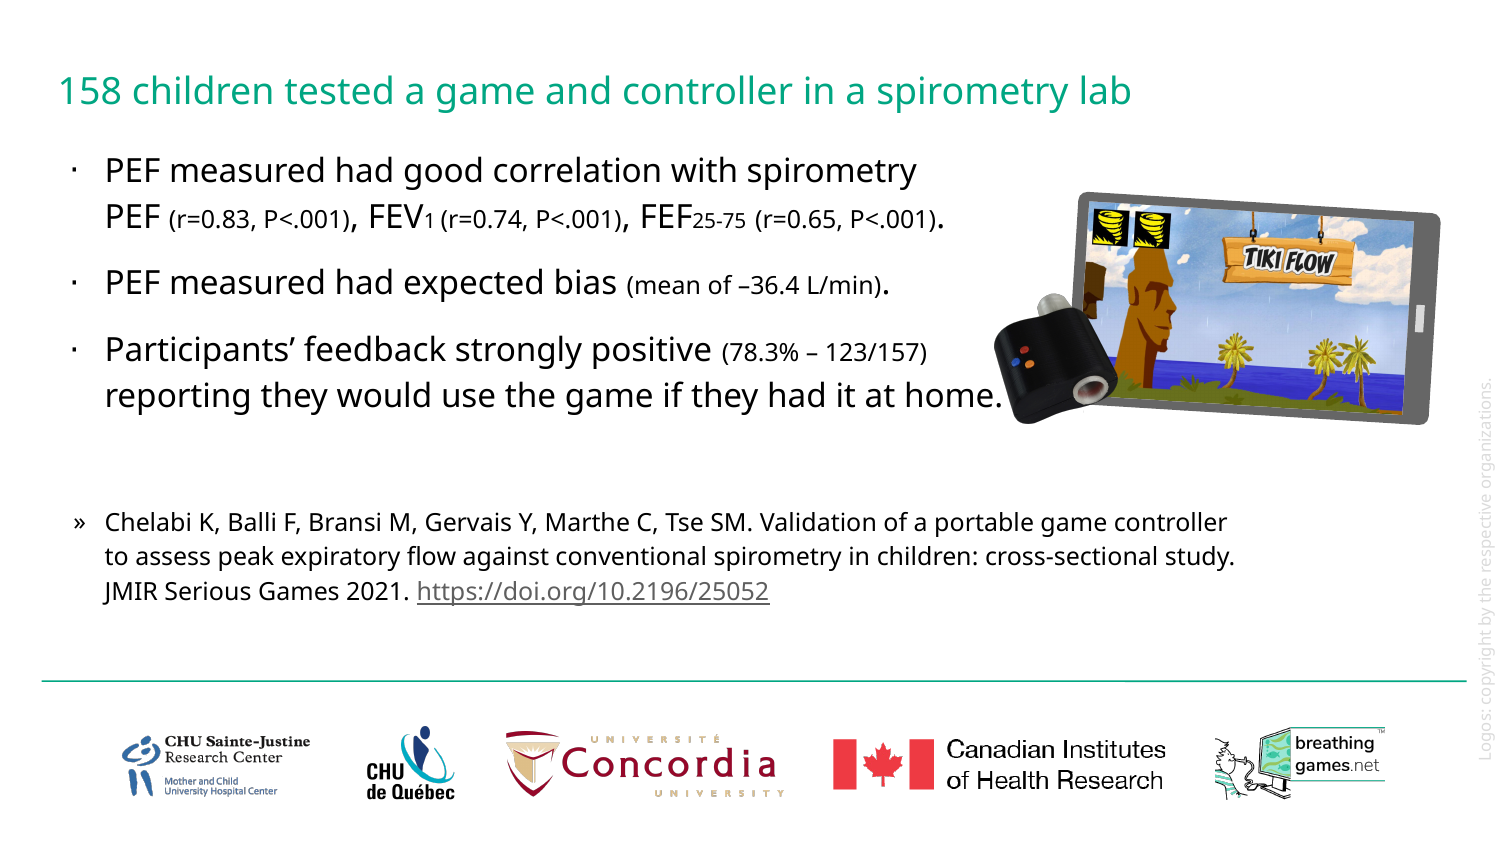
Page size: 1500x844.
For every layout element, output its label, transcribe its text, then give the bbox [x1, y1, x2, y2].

picture [506, 731, 784, 797]
picture [115, 730, 316, 798]
text_box Logos: copyright by the respective organizations. [1462, 67, 1500, 777]
picture [365, 725, 457, 801]
text_box [1073, 191, 1441, 425]
picture [1215, 727, 1385, 800]
picture [833, 731, 939, 797]
picture [994, 201, 1414, 424]
text_box 158 children tested a game and controller in a spirometry lab PEF measured had good correlation with spirometry PEF (r=0.83, P<.001), FEV1 (r=0.74, P<.001), FEF25-75 (r=0.65, P<.001). PEF measured had expected bias (mean of –36.4 L/min). Participants’ feedback strongly positive (78.3% – 123/157) reporting they would use the game if they had it at home. Chelabi K, Balli F, Bransi M, Gervais Y, Marthe C, Tse SM. Validation of a portable game controller to assess peak expiratory flow against conventional spirometry in children: cross-sectional study. JMIR Serious Games 2021. https://doi.org/10.2196/25052 [42, 47, 1467, 623]
picture [941, 731, 1166, 797]
